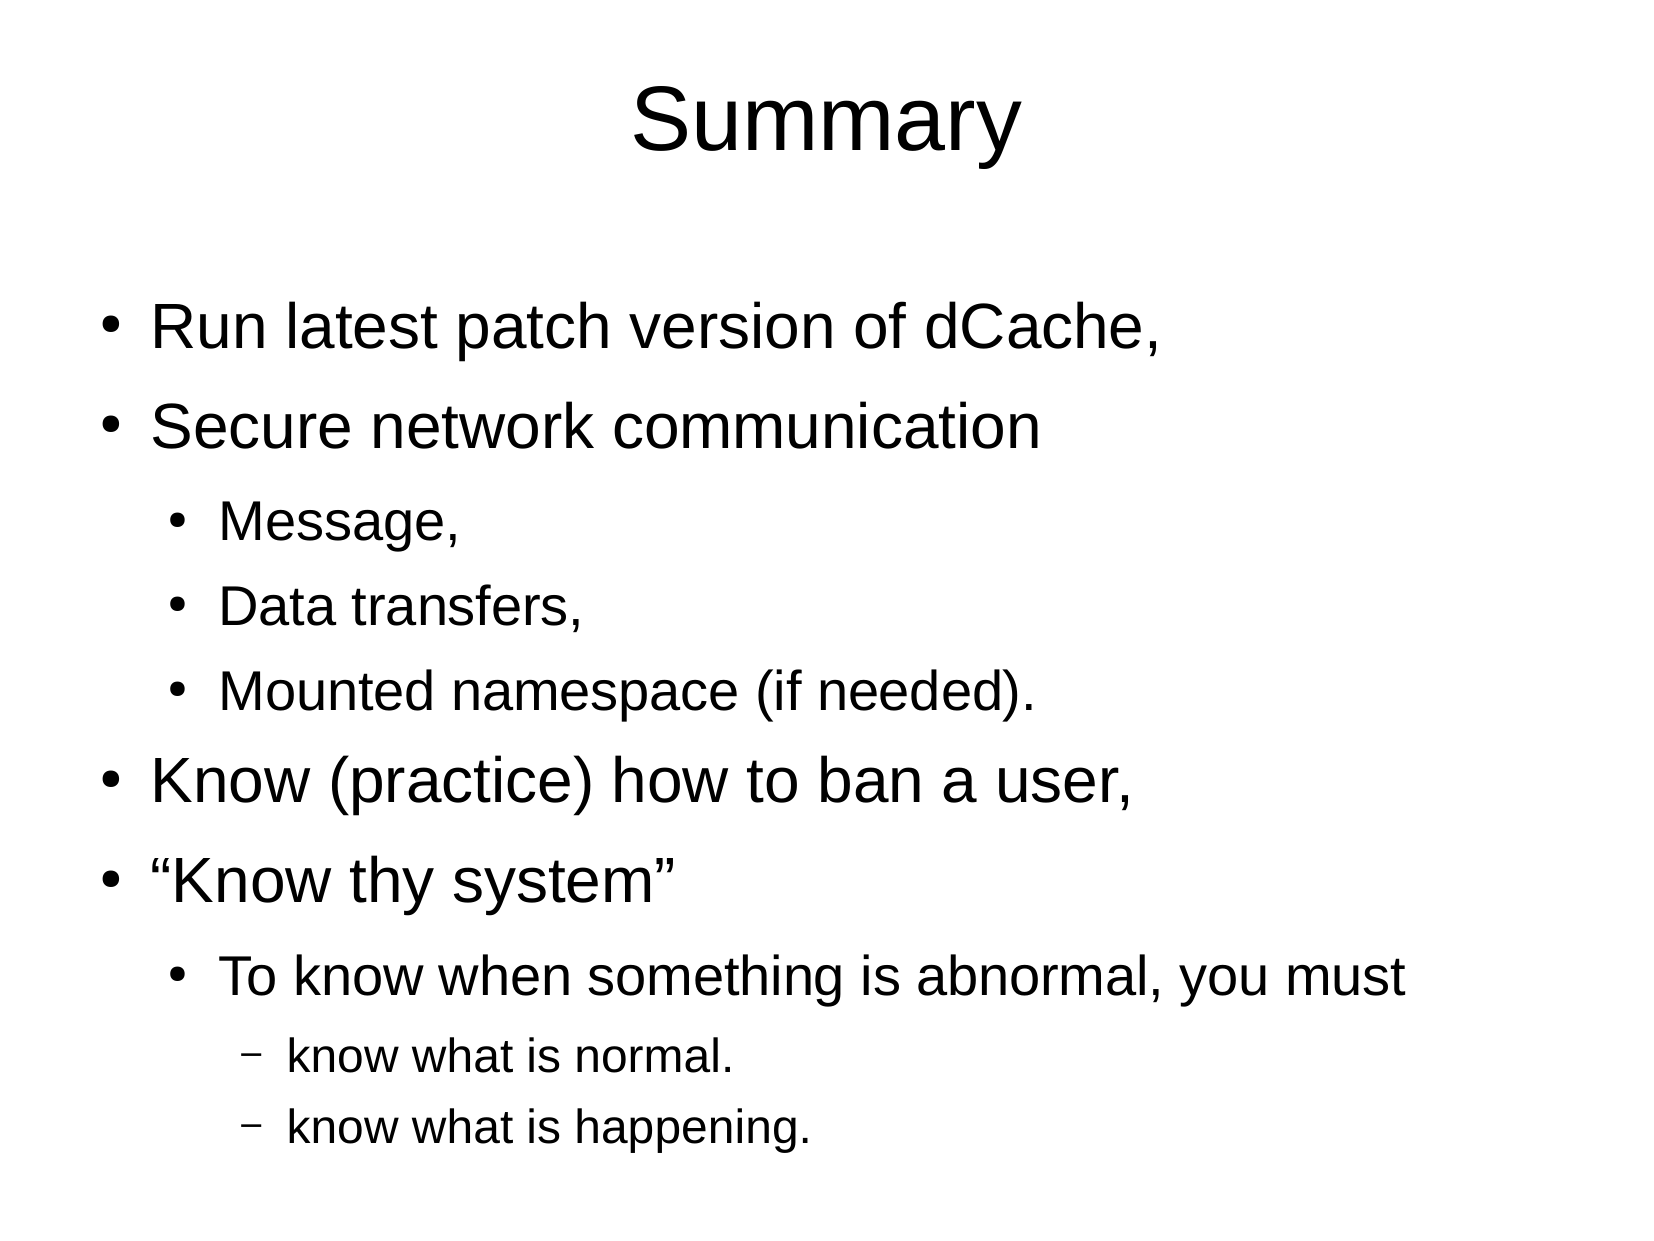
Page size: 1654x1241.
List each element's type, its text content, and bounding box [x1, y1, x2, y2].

title Summary [82, 56, 1571, 181]
list Run latest patch version of dCache, Secure network communication Message, Data transfers, Mounted namespace (if needed). Know (practice) how to ban a user, “Know thy system” To know when something is abnormal, you must know what is normal. know what is happening. [82, 290, 1571, 1163]
